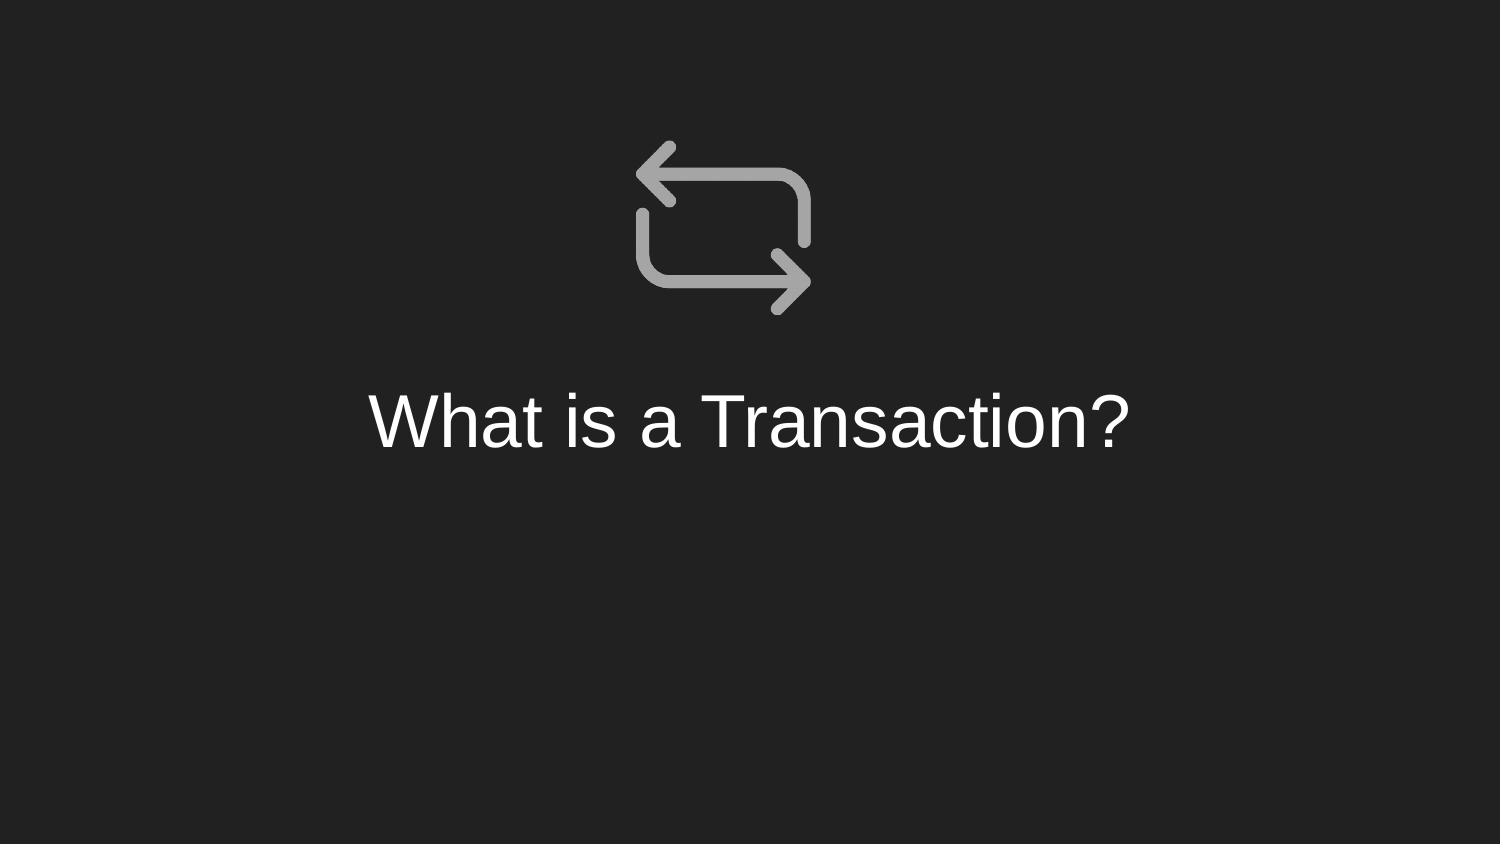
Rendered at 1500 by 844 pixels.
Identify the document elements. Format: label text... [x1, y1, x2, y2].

title What is a Transaction? [51, 352, 1449, 491]
picture [563, 138, 883, 318]
